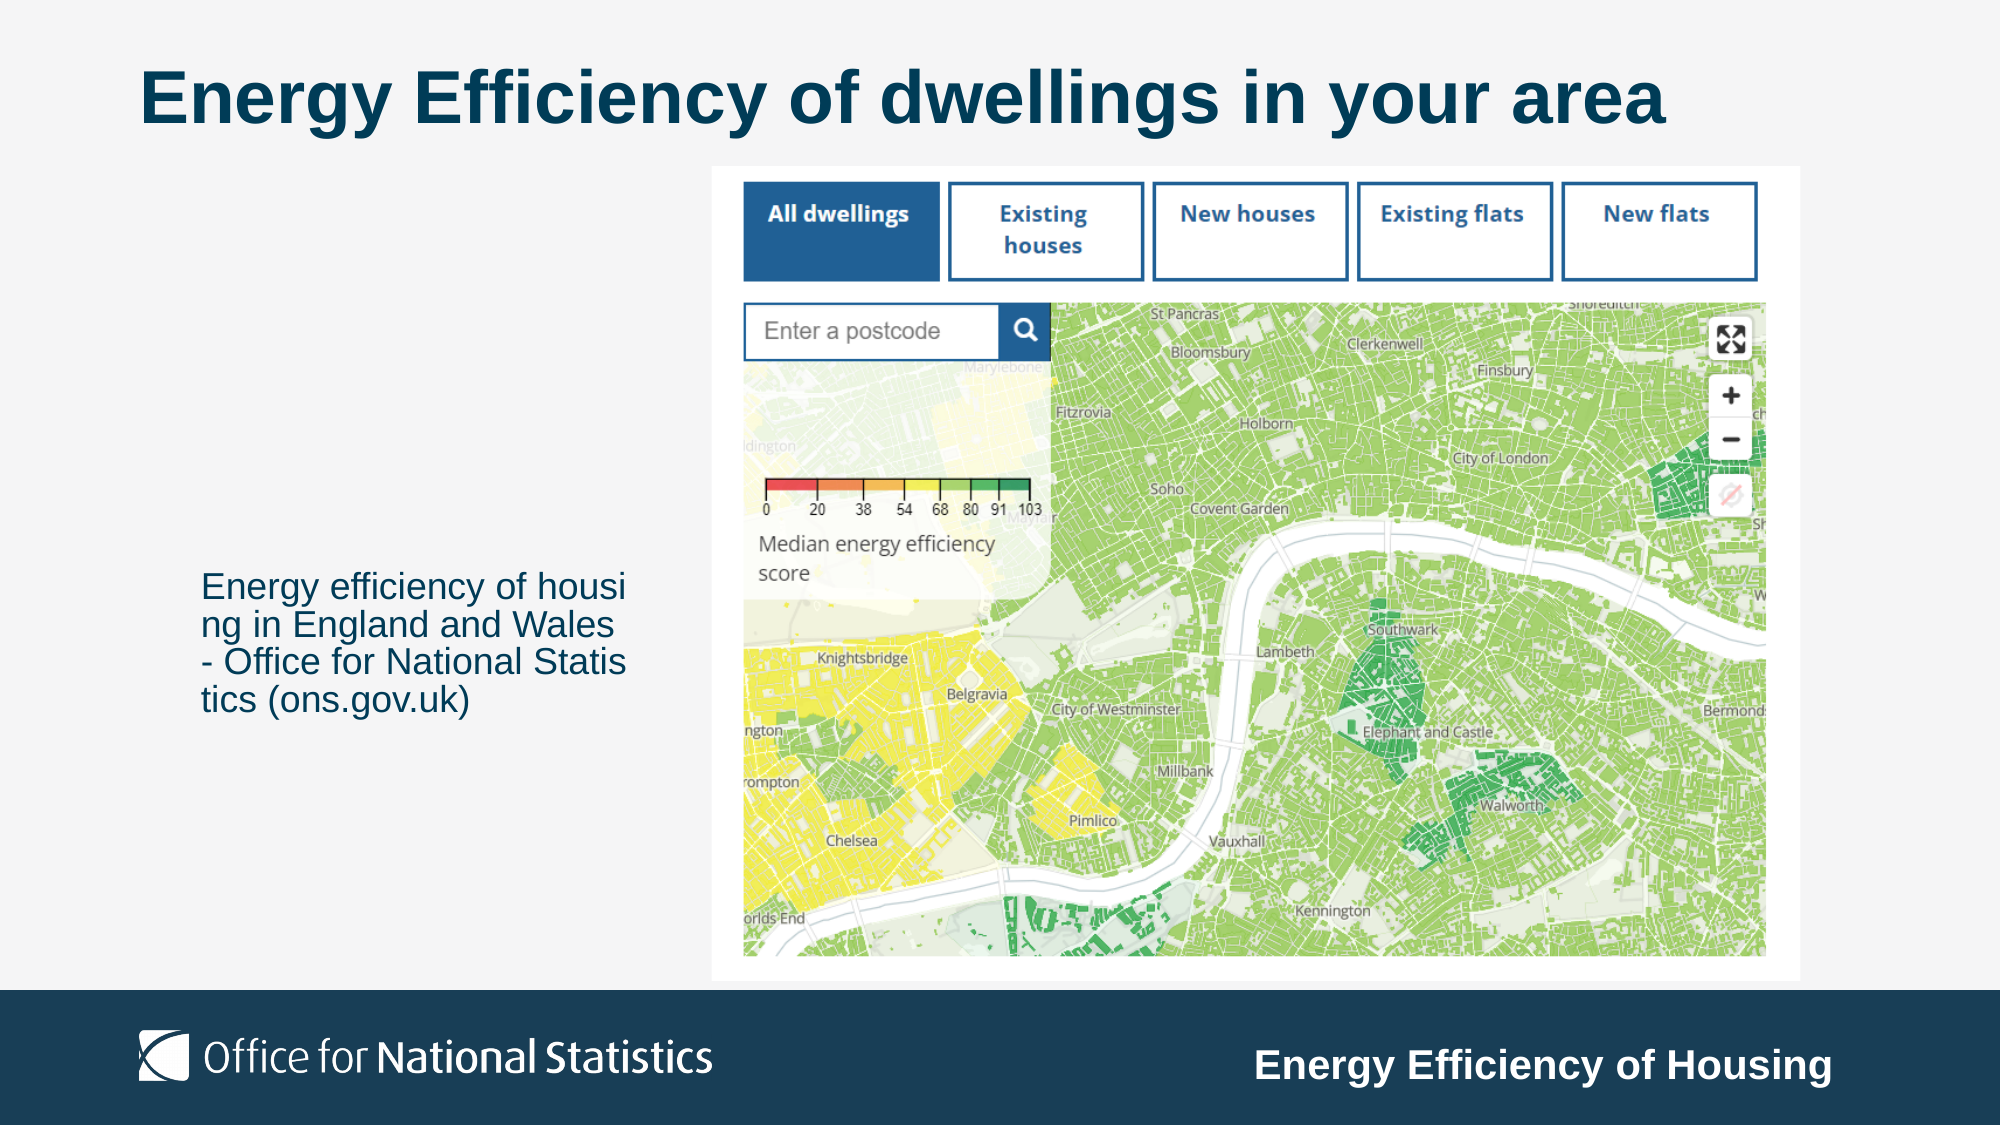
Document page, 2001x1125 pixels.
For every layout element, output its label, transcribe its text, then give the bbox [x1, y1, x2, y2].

text_box Energy efficiency of housing in England and Wales - Office for National Statistics (ons.gov.uk) [200, 372, 651, 615]
title Energy Efficiency of dwellings in your area [139, 55, 1771, 169]
text_box Energy Efficiency of Housing [1238, 1030, 1870, 1091]
picture [711, 166, 1801, 983]
